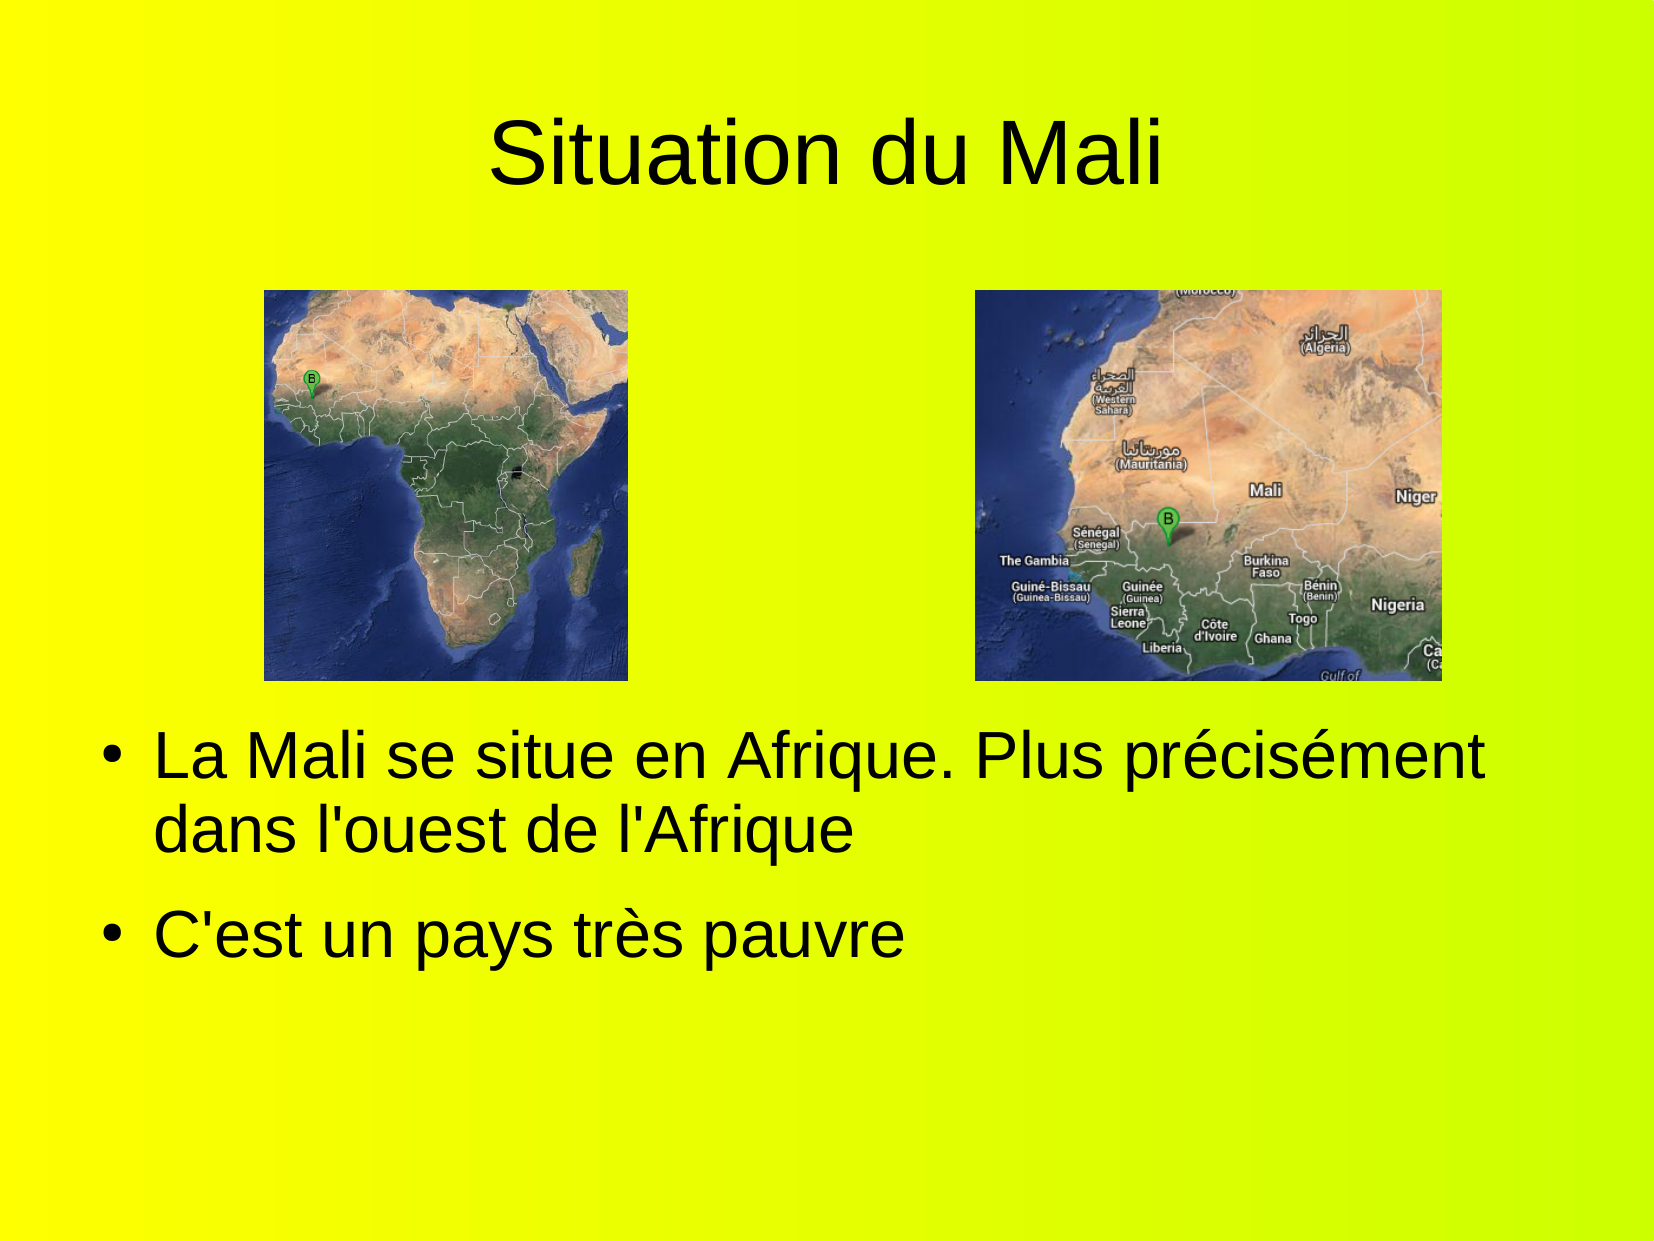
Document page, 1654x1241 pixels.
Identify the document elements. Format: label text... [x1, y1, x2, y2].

list La Mali se situe en Afrique. Plus précisément dans l'ouest de l'Afrique C'est un pays très pauvre [82, 717, 1571, 1109]
picture [264, 290, 628, 681]
title Situation du Mali [82, 49, 1571, 257]
picture [975, 290, 1442, 681]
